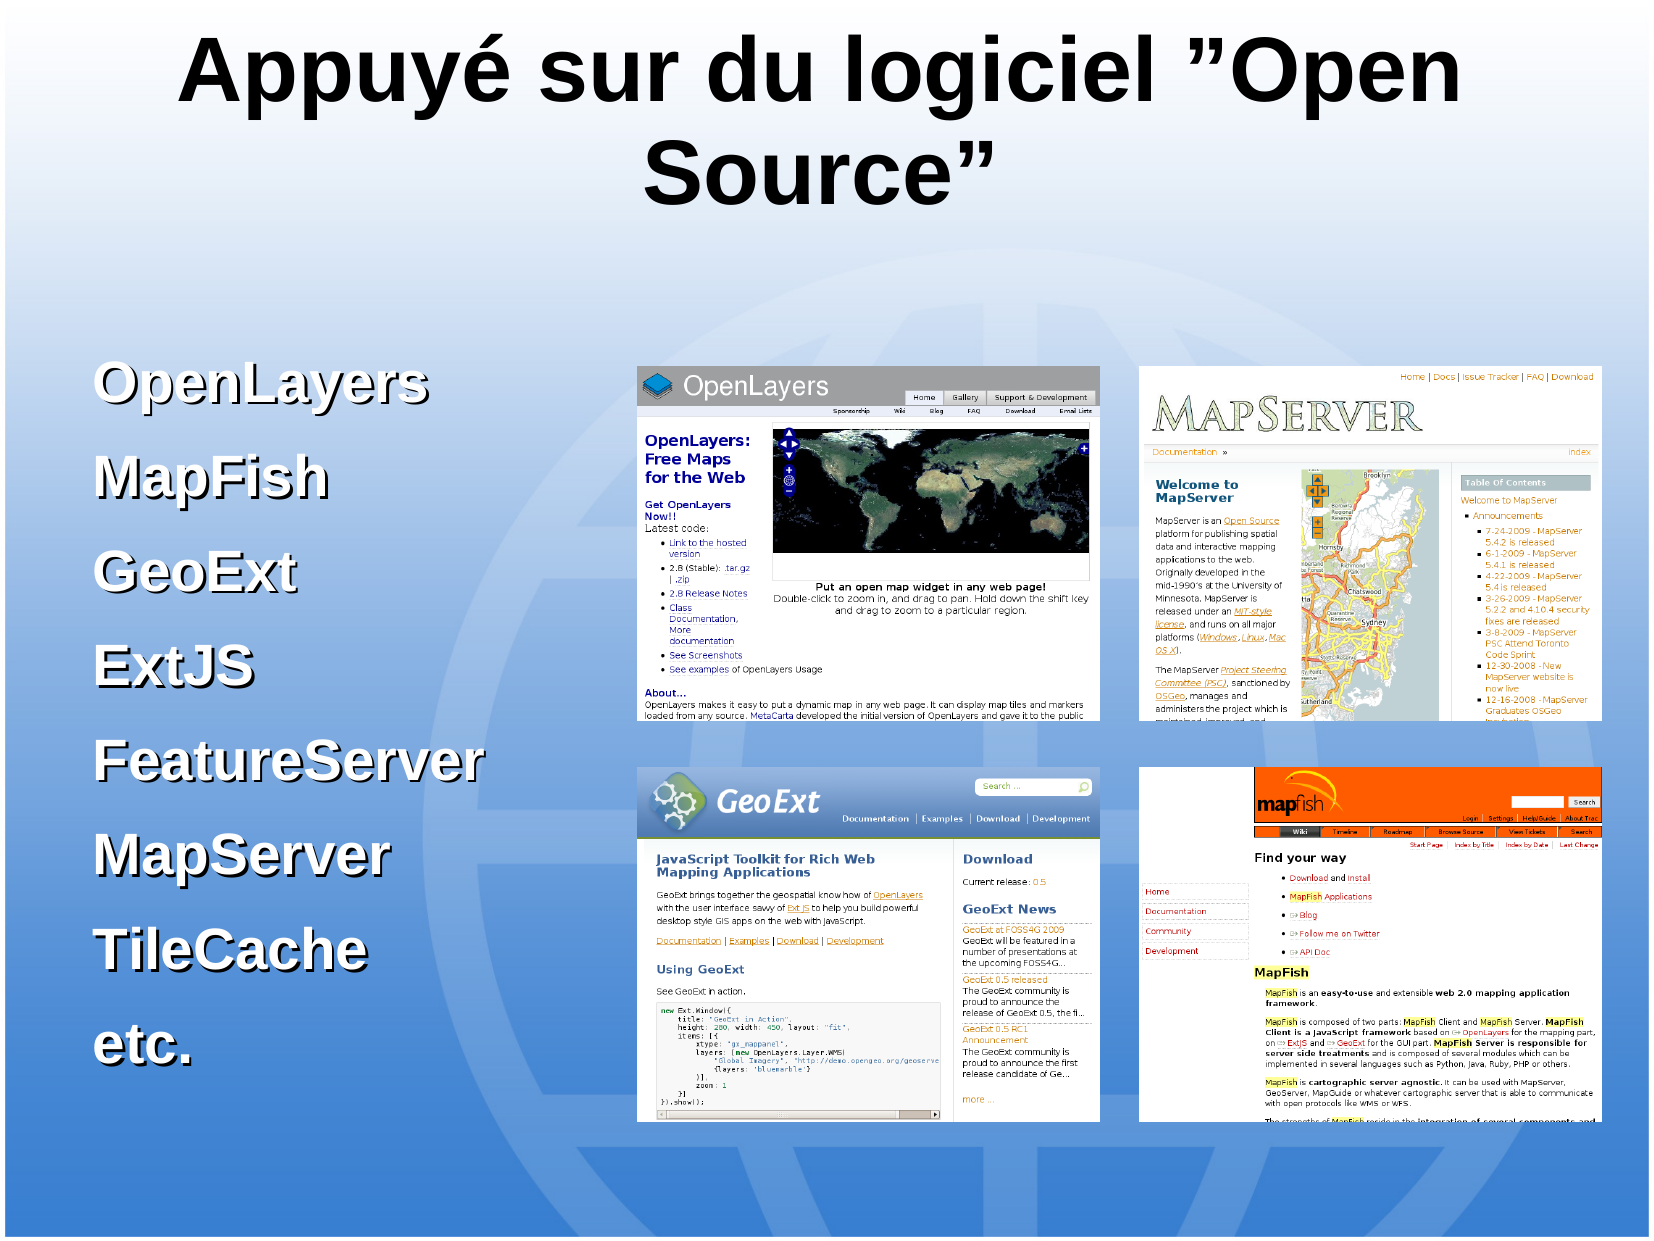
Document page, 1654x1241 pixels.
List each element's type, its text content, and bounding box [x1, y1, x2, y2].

title Appuyé sur du logiciel ”Open Source” [76, 17, 1565, 225]
picture [0, 0, 1654, 1241]
list OpenLayers MapFish GeoExt ExtJS FeatureServer MapServer TileCache etc. [76, 349, 586, 1153]
